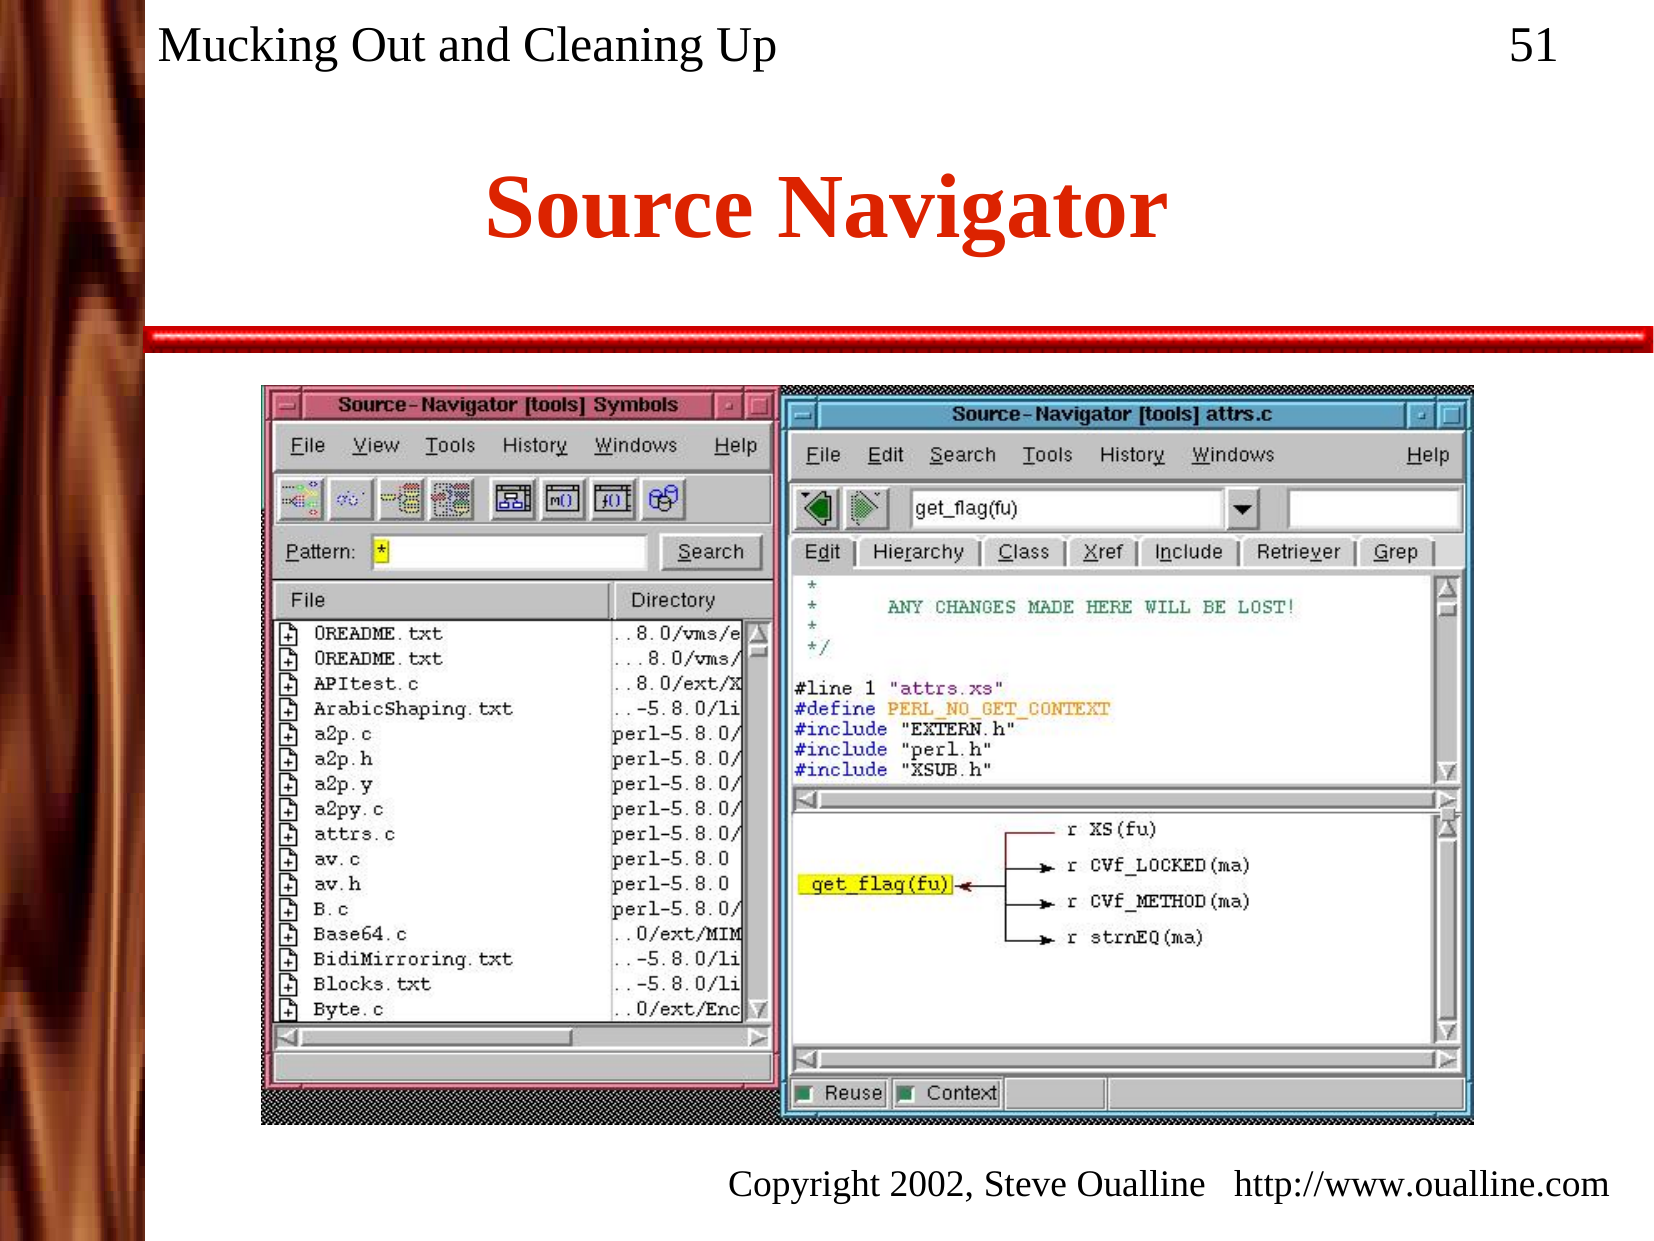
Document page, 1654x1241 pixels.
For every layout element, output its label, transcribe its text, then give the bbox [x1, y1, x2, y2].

picture [0, 0, 1654, 1241]
picture [261, 385, 1474, 1125]
title Source Navigator [121, 102, 1534, 310]
